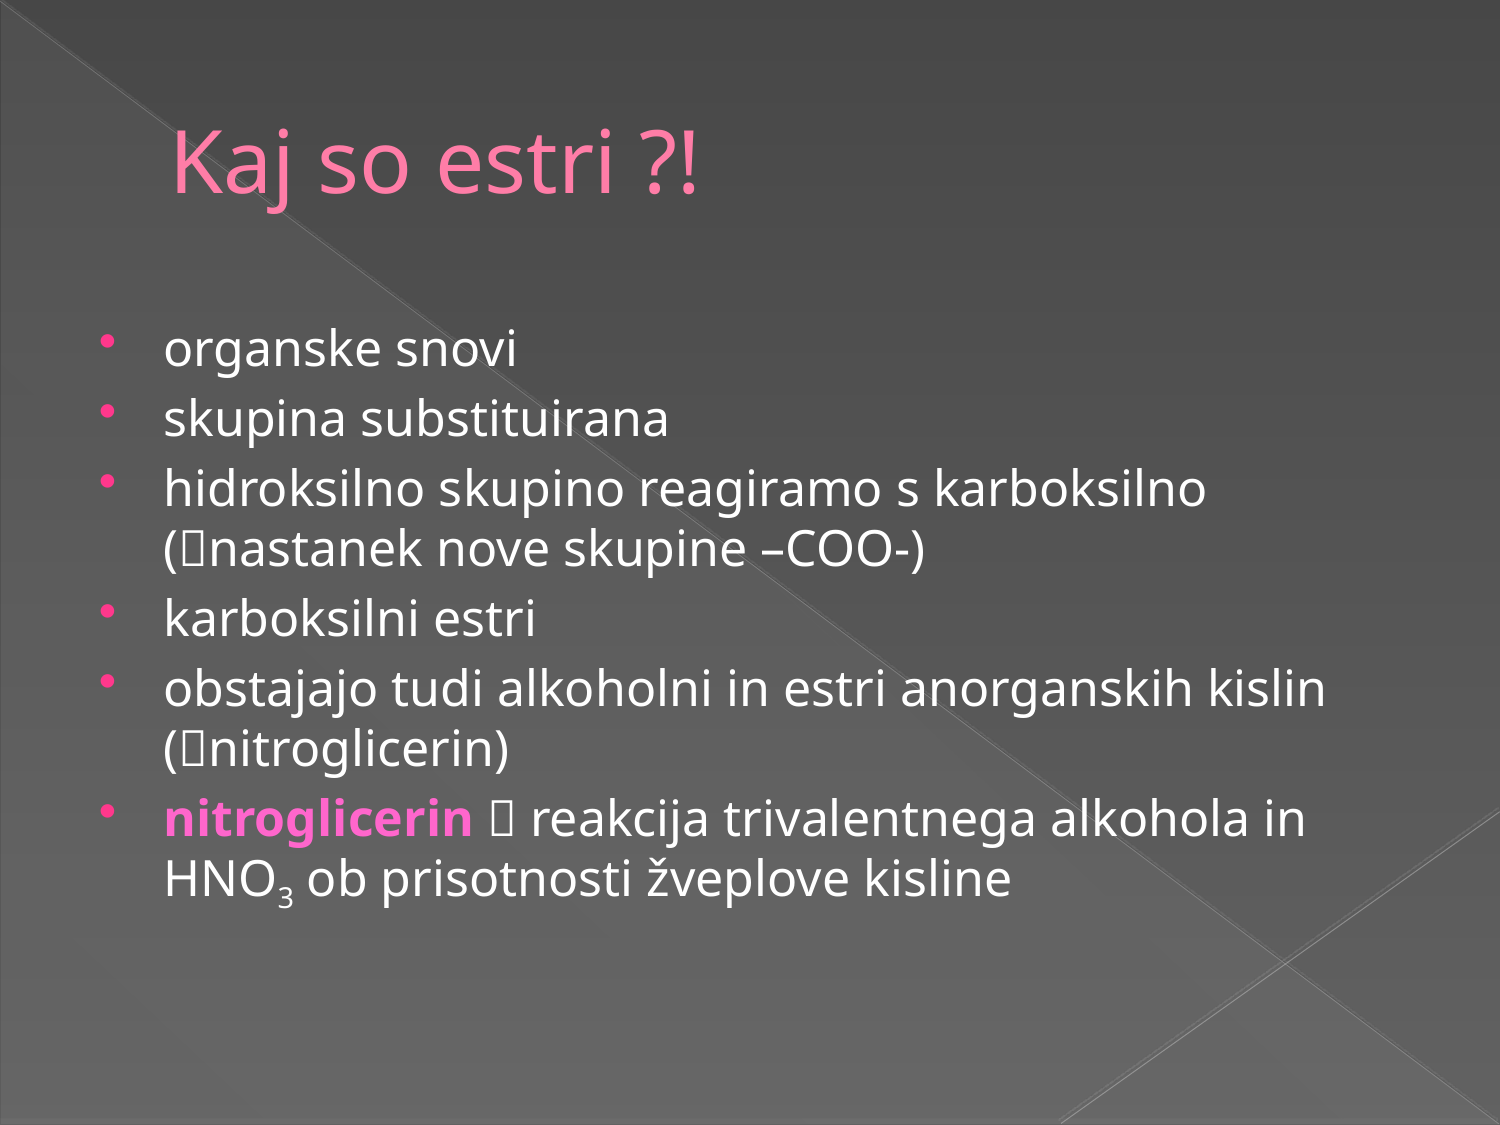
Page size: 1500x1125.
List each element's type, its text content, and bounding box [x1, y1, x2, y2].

title Kaj so estri ?! [75, 43, 1425, 274]
list organske snovi skupina substituirana hidroksilno skupino reagiramo s karboksilno (nastanek nove skupine –COO-) karboksilni estri obstajajo tudi alkoholni in estri anorganskih kislin (nitroglicerin) nitroglicerin  reakcija trivalentnega alkohola in HNO3 ob prisotnosti žveplove kisline [75, 308, 1425, 1059]
